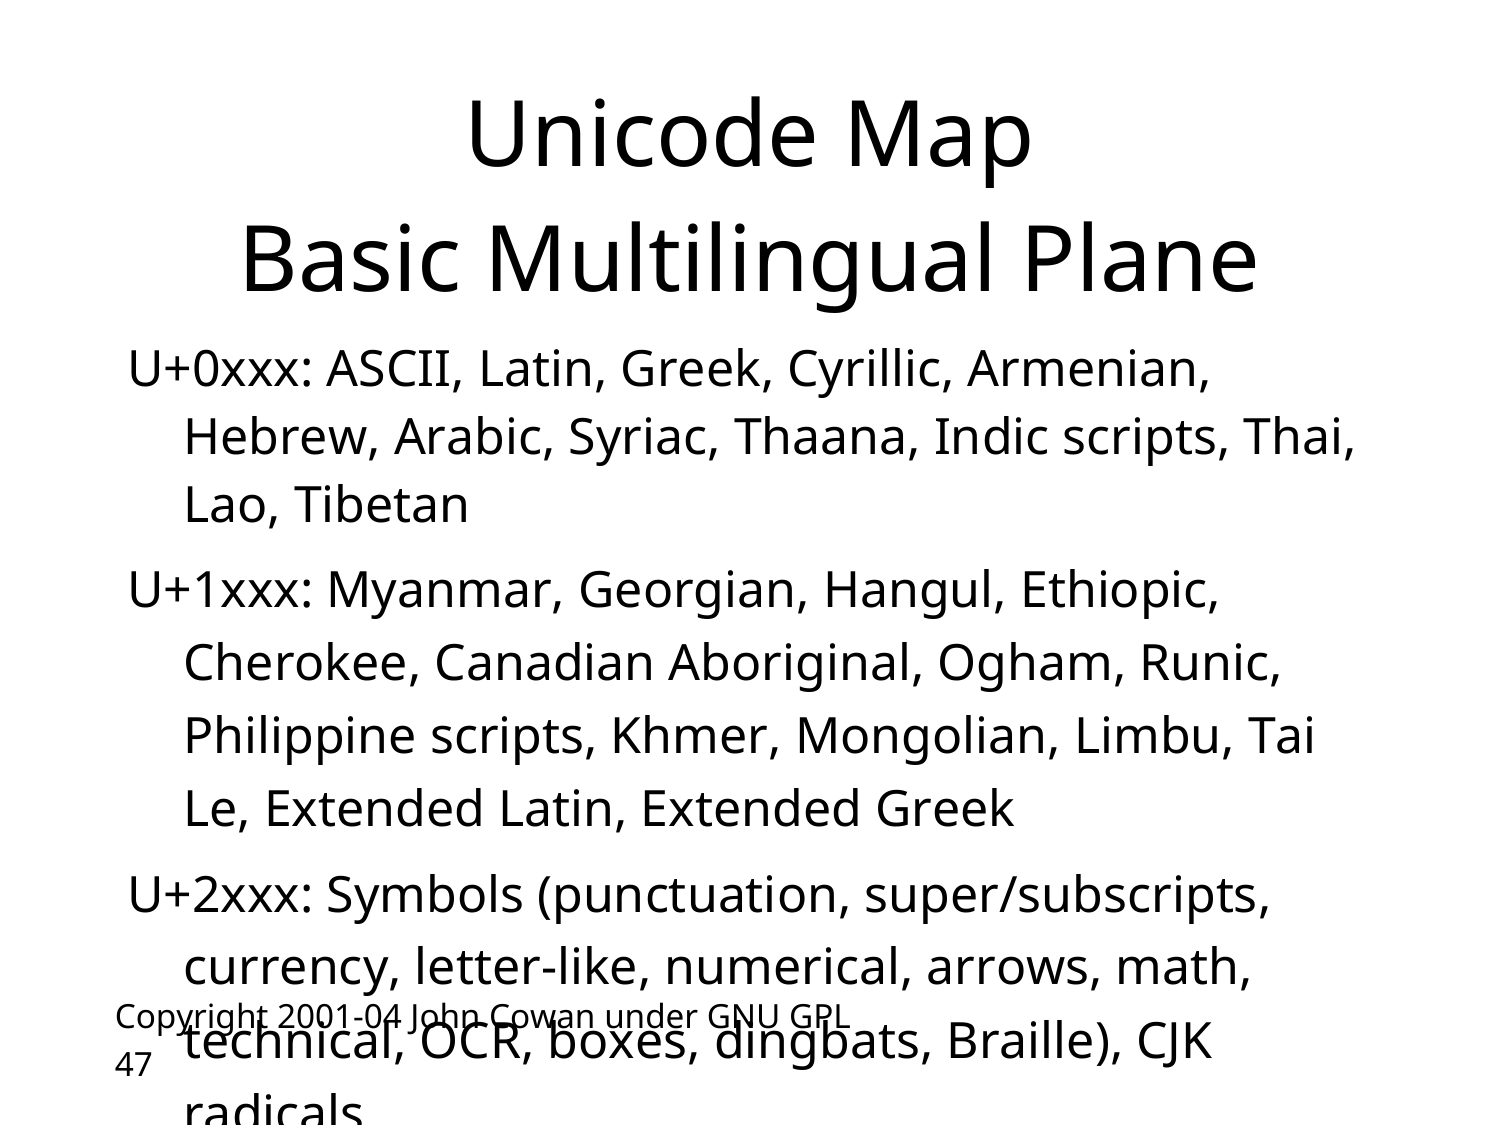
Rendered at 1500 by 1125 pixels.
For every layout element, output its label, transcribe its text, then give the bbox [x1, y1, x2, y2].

list U+0xxx: ASCII, Latin, Greek, Cyrillic, Armenian, Hebrew, Arabic, Syriac, Thaana, Indic scripts, Thai, Lao, Tibetan U+1xxx: Myanmar, Georgian, Hangul, Ethiopic, Cherokee, Canadian Aboriginal, Ogham, Runic, Philippine scripts, Khmer, Mongolian, Limbu, Tai Le, Extended Latin, Extended Greek U+2xxx: Symbols (punctuation, super/subscripts, currency, letter-like, numerical, arrows, math, technical, OCR, boxes, dingbats, Braille), CJK radicals [112, 324, 1388, 1010]
title Unicode Map Basic Multilingual Plane [112, 79, 1388, 308]
